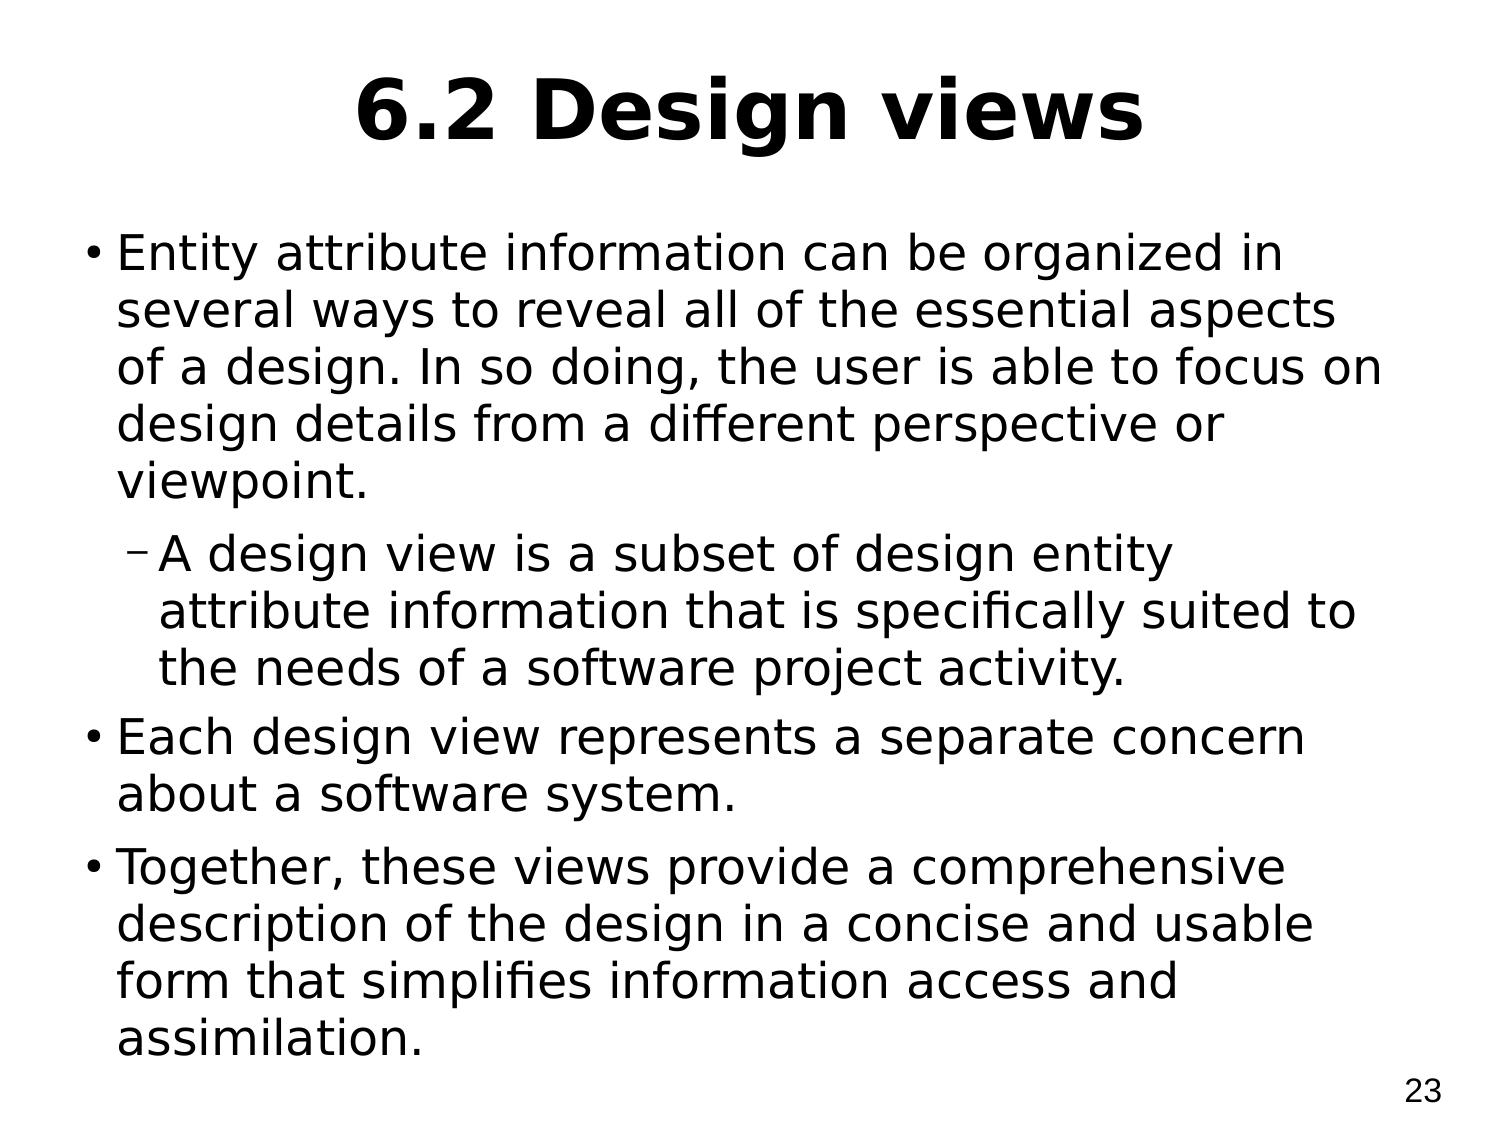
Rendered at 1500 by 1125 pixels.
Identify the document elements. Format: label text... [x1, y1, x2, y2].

title 6.2 Design views [75, 44, 1425, 177]
list Entity attribute information can be organized in several ways to reveal all of the essential aspects of a design. In so doing, the user is able to focus on design details from a different perspective or viewpoint. A design view is a subset of design entity attribute information that is specifically suited to the needs of a software project activity. Each design view represents a separate concern about a software system. Together, these views provide a comprehensive description of the design in a concise and usable form that simplifies information access and assimilation. [75, 224, 1395, 1075]
